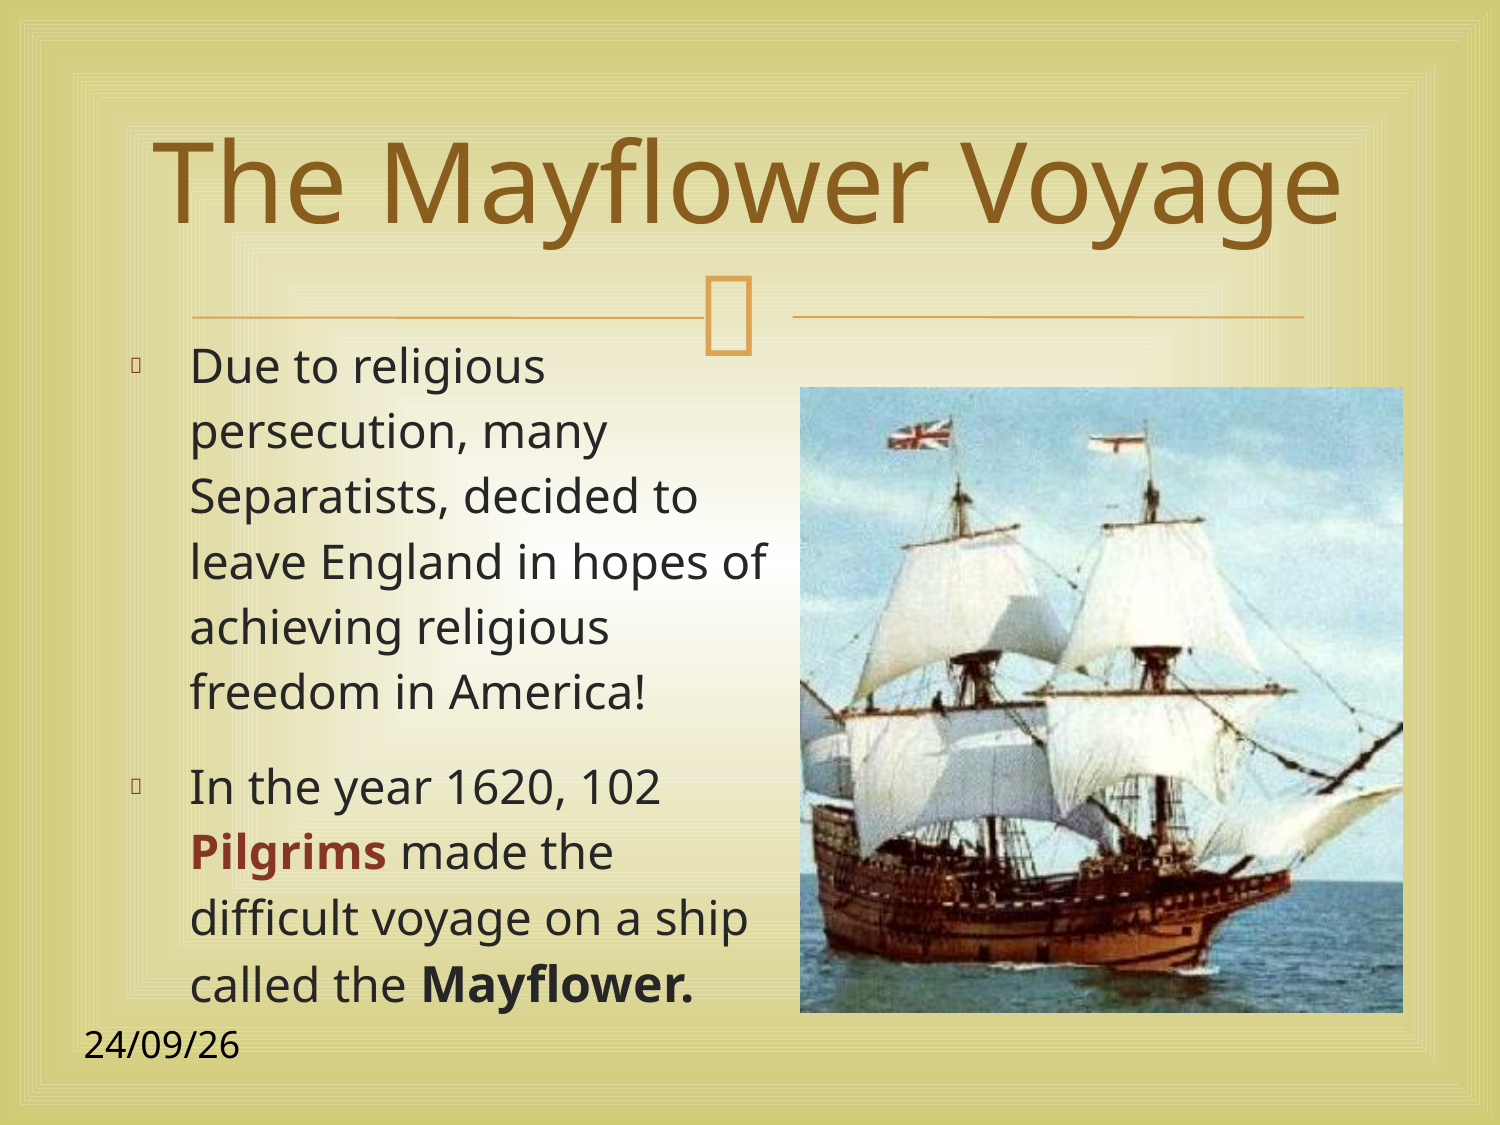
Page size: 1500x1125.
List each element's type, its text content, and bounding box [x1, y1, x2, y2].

list Due to religious persecution, many Separatists, decided to leave England in hopes of achieving religious freedom in America! In the year 1620, 102 Pilgrims made the difficult voyage on a ship called the Mayflower. [114, 324, 798, 946]
title The Mayflower Voyage [112, 93, 1386, 267]
picture [800, 387, 1403, 1013]
